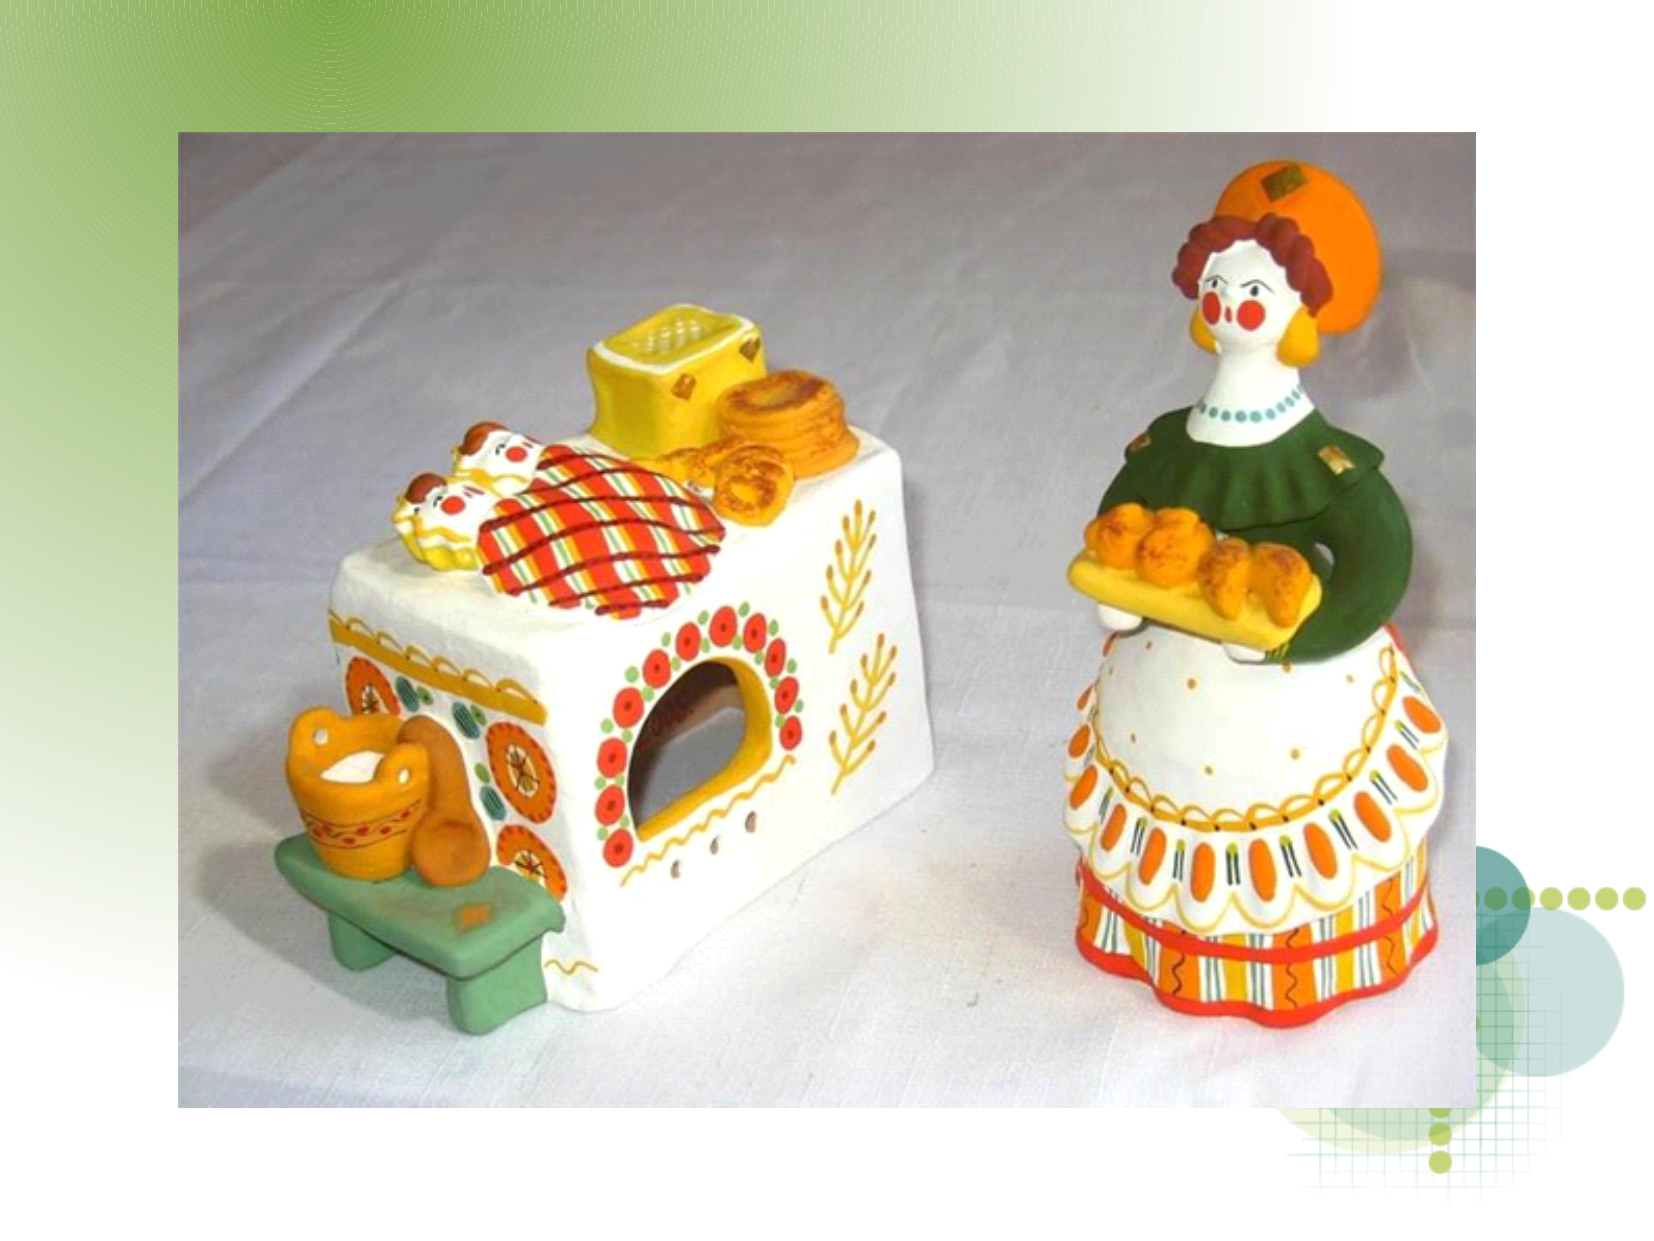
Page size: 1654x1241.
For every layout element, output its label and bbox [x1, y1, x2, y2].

picture [178, 132, 1654, 1211]
